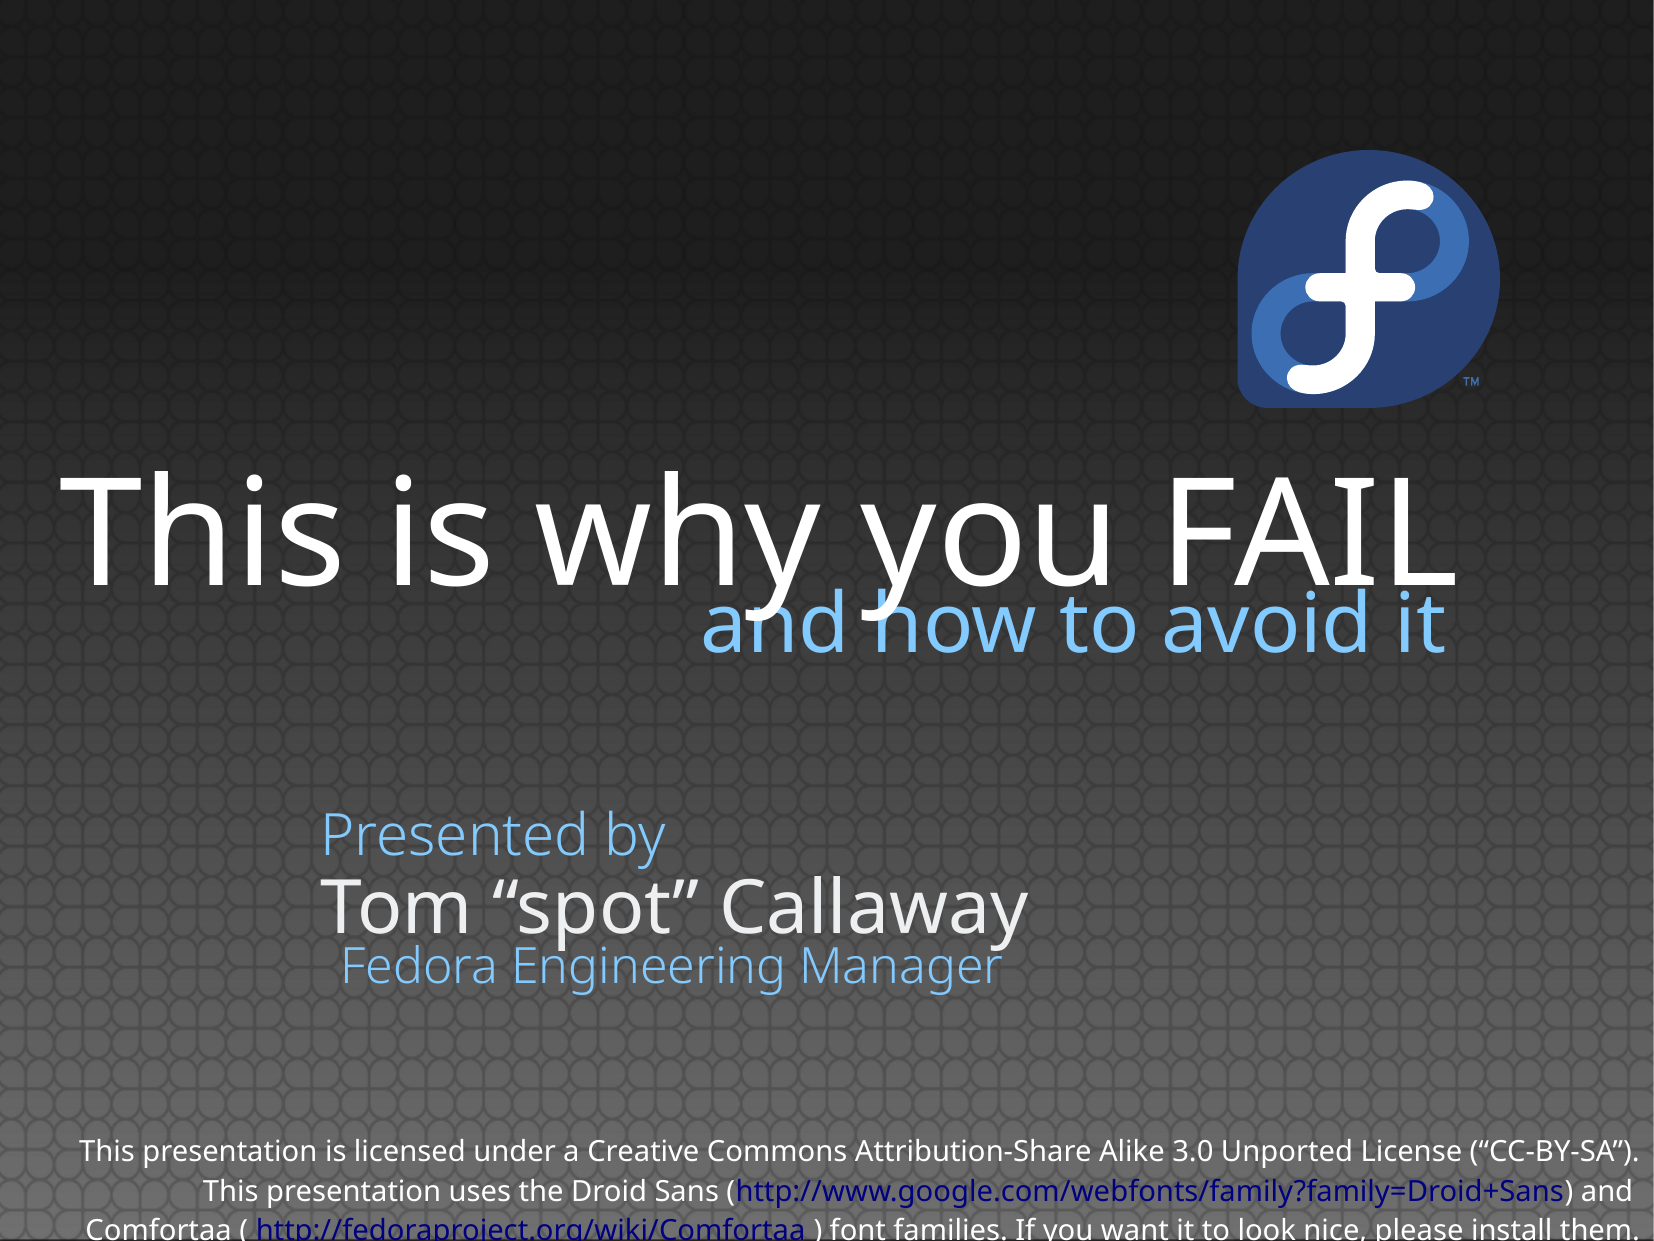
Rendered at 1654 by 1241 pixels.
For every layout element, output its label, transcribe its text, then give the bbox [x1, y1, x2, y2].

text_box Tom “spot” Callaway [305, 846, 1057, 946]
picture [0, 0, 1654, 1241]
text_box Presented by [305, 785, 681, 866]
text_box Fedora Engineering Manager [325, 922, 1022, 994]
text_box This presentation is licensed under a Creative Commons Attribution-Share Alike 3.0 Unported License (“CC-BY-SA”). This presentation uses the Droid Sans (http://www.google.com/webfonts/family?family=Droid+Sans) and Comfortaa ( http://fedoraproject.org/wiki/Comfortaa ) font families. If you want it to look nice, please install them. [91, 1122, 1629, 1241]
subtitle and how to avoid it [100, 601, 1447, 667]
text_box This is why you FAIL [37, 417, 1475, 601]
